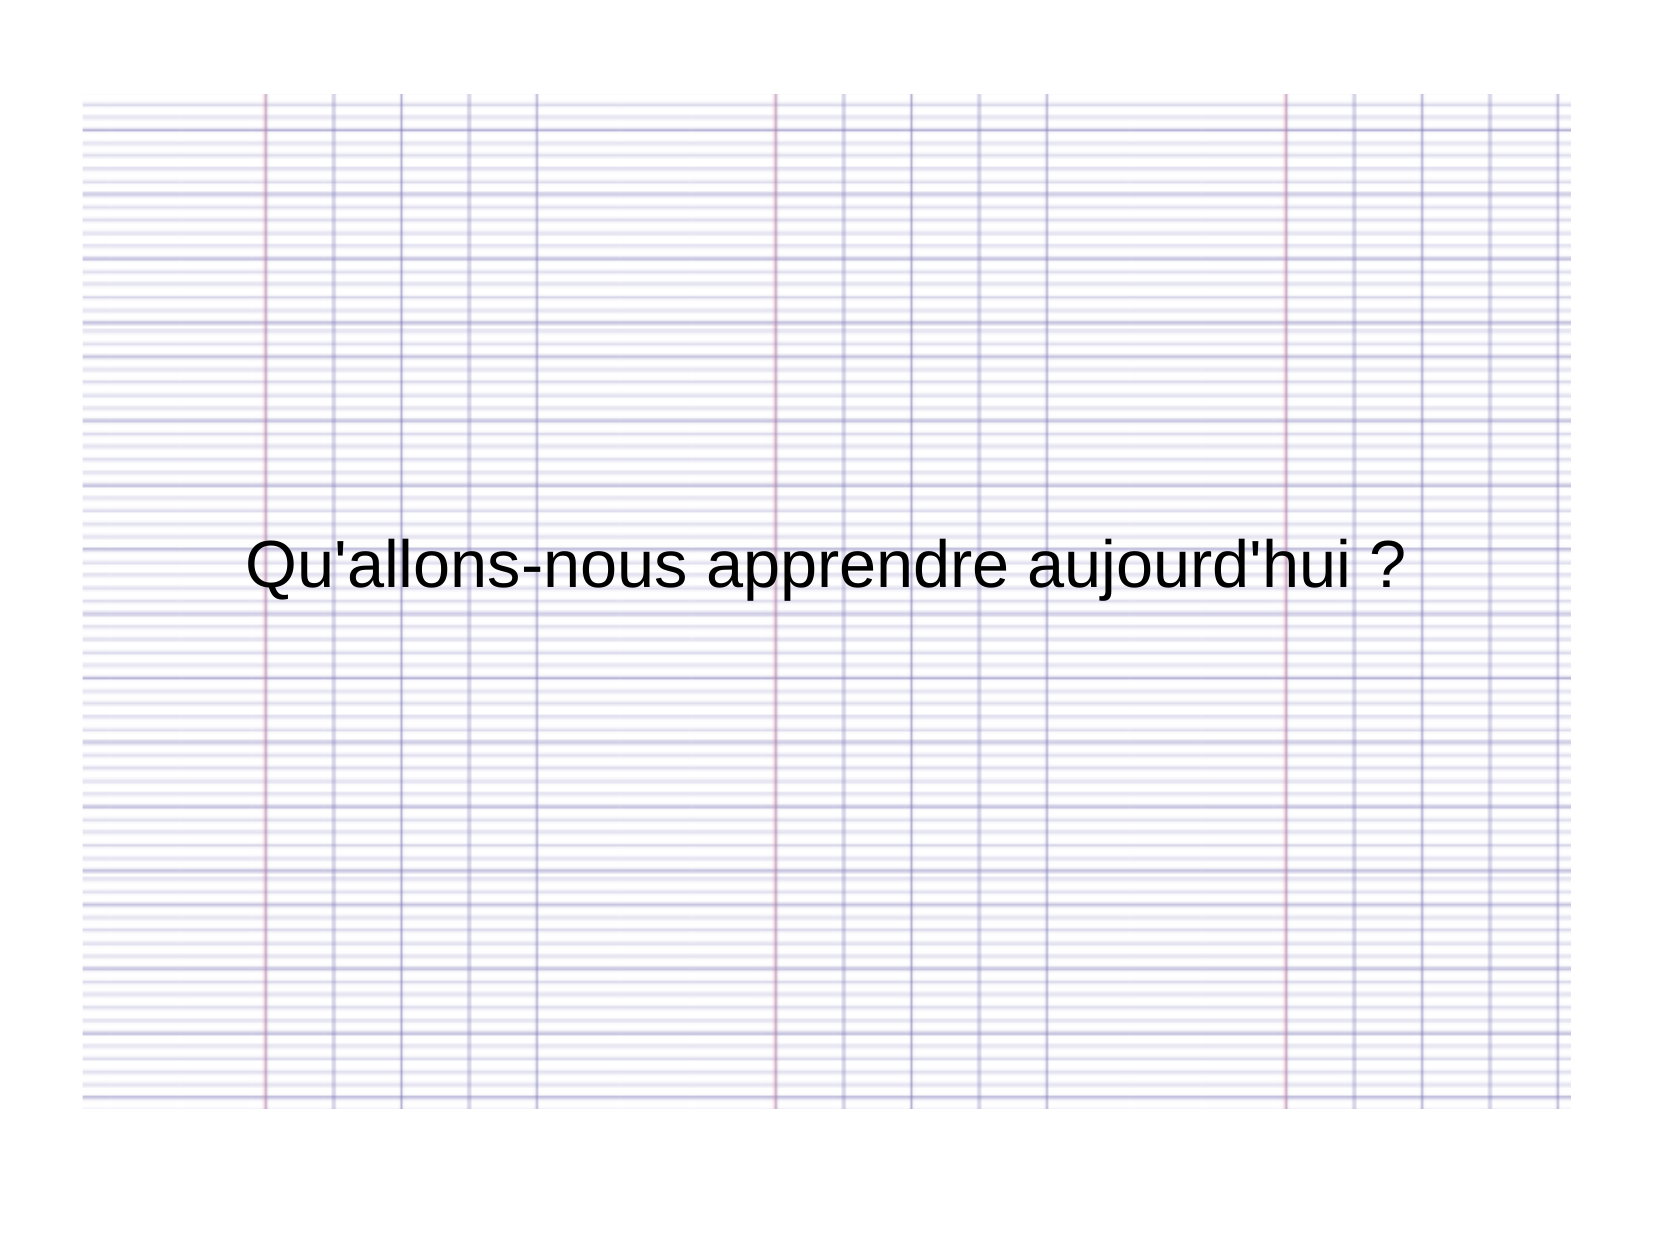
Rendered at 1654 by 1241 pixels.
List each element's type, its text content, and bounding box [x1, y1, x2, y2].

subtitle Qu'allons-nous apprendre aujourd'hui ? [82, 94, 1571, 1109]
